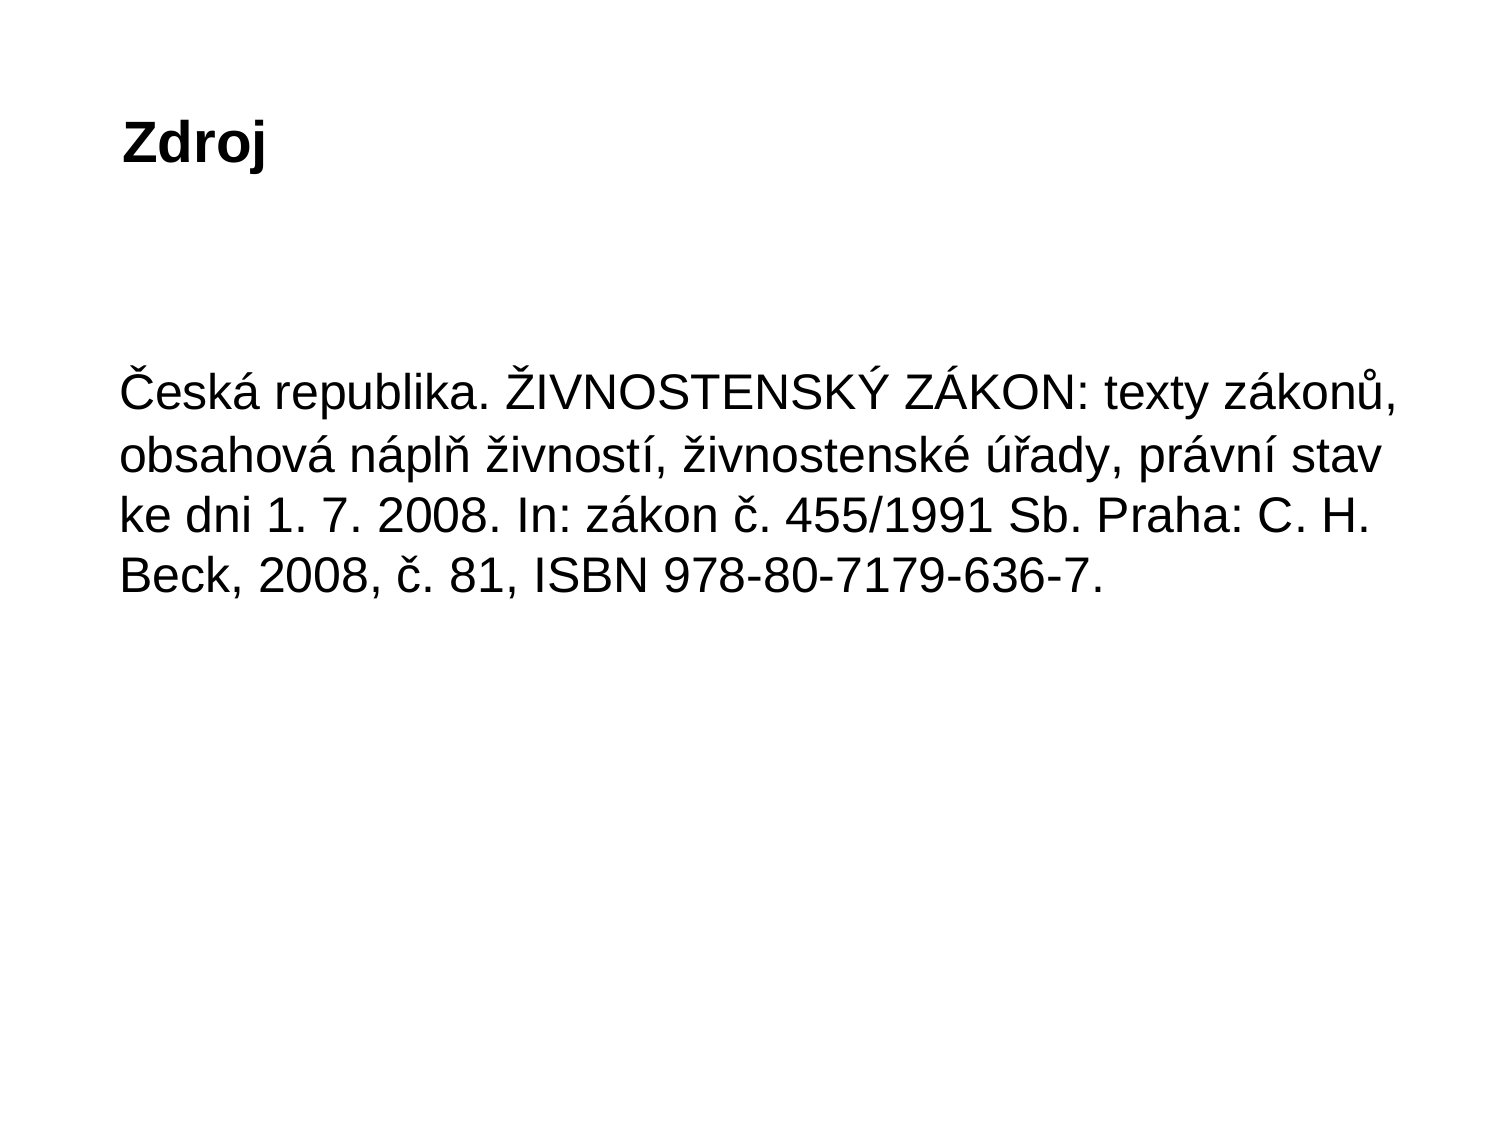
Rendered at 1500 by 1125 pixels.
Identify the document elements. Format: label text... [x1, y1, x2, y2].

title Zdroj [75, 45, 1426, 233]
list Česká republika. ŽIVNOSTENSKÝ ZÁKON: texty zákonů, obsahová náplň živností, živnostenské úřady, právní stav ke dni 1. 7. 2008. In: zákon č. 455/1991 Sb. Praha: C. H. Beck, 2008, č. 81, ISBN 978-80-7179-636-7. [75, 262, 1426, 1006]
